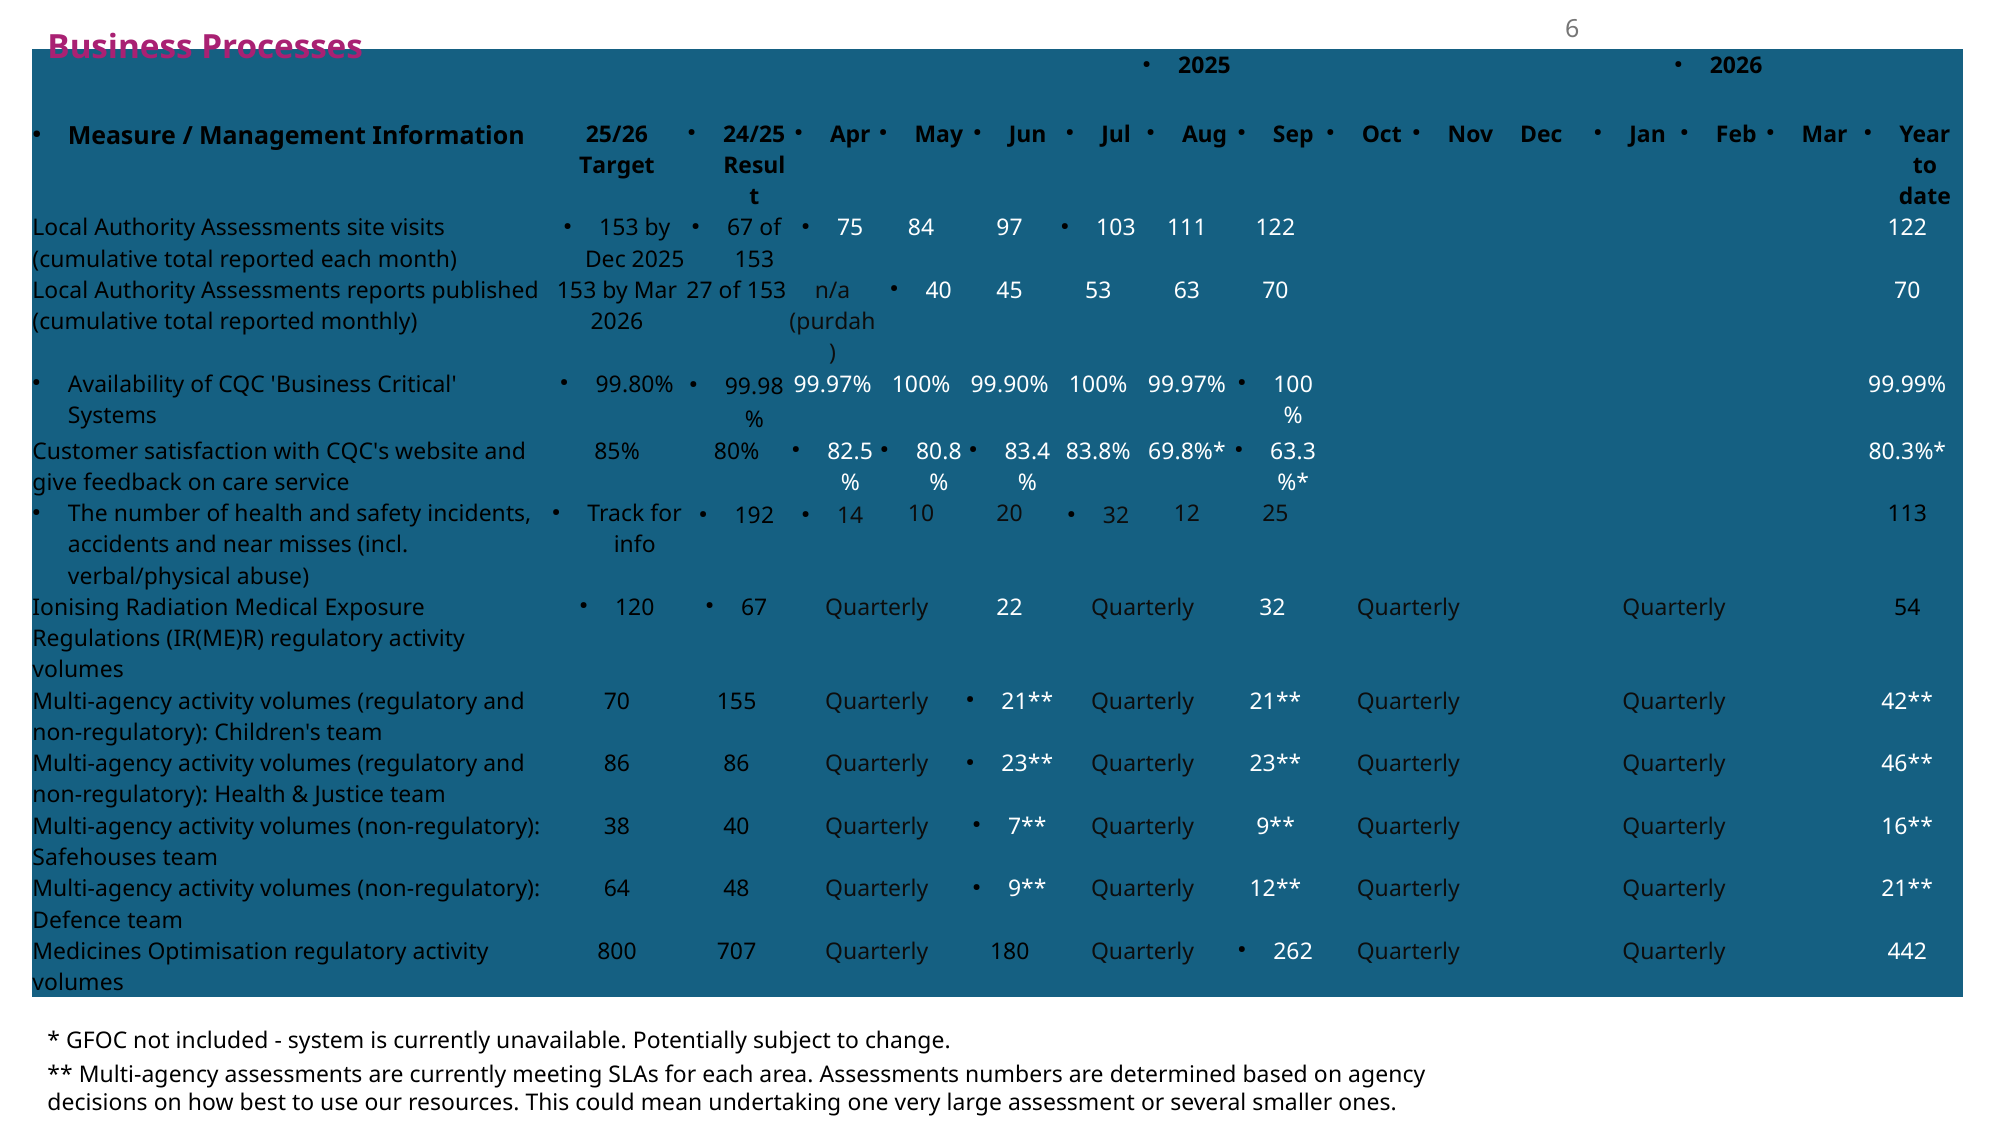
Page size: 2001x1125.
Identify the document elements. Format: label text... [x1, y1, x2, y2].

table_cell 21** [965, 685, 1054, 747]
table_cell 707 [685, 935, 788, 997]
table_cell Availability of CQC 'Business Critical' Systems [32, 368, 549, 435]
table_cell [1763, 368, 1851, 435]
table_cell n/a (purdah) [788, 274, 877, 368]
table_cell [1763, 810, 1851, 872]
table_cell 800 [549, 935, 685, 997]
table_cell 54 [1851, 591, 1963, 685]
table_cell 70 [1231, 274, 1320, 368]
table_cell [1586, 435, 1674, 497]
table_cell Multi-agency activity volumes (non-regulatory): Defence team [32, 872, 549, 935]
table_cell 180 [965, 935, 1054, 997]
table_cell Aug [1143, 118, 1231, 211]
table_cell Quarterly [788, 935, 965, 997]
table_cell [1763, 872, 1851, 935]
table_cell 32 [1054, 497, 1143, 591]
table_cell [1497, 368, 1586, 435]
table_cell [1674, 497, 1763, 591]
table_cell Local Authority Assessments site visits (cumulative total reported each month) [32, 211, 549, 274]
table_cell Oct [1320, 118, 1408, 211]
table_cell [1497, 591, 1586, 685]
table_cell Quarterly [1054, 747, 1231, 810]
table_cell 442 [1851, 935, 1963, 997]
table_cell 45 [965, 274, 1054, 368]
table_cell Quarterly [1054, 591, 1231, 685]
text_box Business Processes [32, 17, 824, 74]
table_cell 25 [1231, 497, 1320, 591]
table_cell 86 [549, 747, 685, 810]
table_cell 25/26 Target [549, 118, 685, 211]
table_cell 99.90% [965, 368, 1054, 435]
table_cell 9** [1231, 810, 1320, 872]
table_cell [1763, 685, 1851, 747]
table_cell [1497, 211, 1586, 274]
table_cell Quarterly [1586, 747, 1763, 810]
table_cell 10 [877, 497, 965, 591]
table_cell Dec [1497, 118, 1586, 211]
table_header [32, 74, 549, 118]
table_cell Year to date [1851, 118, 1963, 211]
table_cell [1763, 591, 1851, 685]
table_cell Quarterly [788, 872, 965, 935]
table_cell 100% [1054, 368, 1143, 435]
table_cell Quarterly [1586, 685, 1763, 747]
table_cell 12 [1143, 497, 1231, 591]
table_cell Jun [965, 118, 1054, 211]
table_cell 97 [965, 211, 1054, 274]
table_header [685, 74, 788, 118]
table_cell Apr [788, 118, 877, 211]
table_cell Quarterly [788, 591, 965, 685]
table_cell 7** [965, 810, 1054, 872]
table_cell 63 [1143, 274, 1231, 368]
table_cell Jan [1586, 118, 1674, 211]
table_cell 70 [1851, 274, 1963, 368]
table_cell [1320, 368, 1408, 435]
table_cell The number of health and safety incidents, accidents and near misses (incl. verbal/physical abuse) [32, 497, 549, 591]
slide_number 6 [1550, 0, 2000, 60]
table_cell May [877, 118, 965, 211]
table_cell [1497, 274, 1586, 368]
table_cell Mar [1763, 118, 1851, 211]
table_cell 192 [685, 497, 788, 591]
table_cell 67 of 153 [685, 211, 788, 274]
table_cell 99.97% [1143, 368, 1231, 435]
table_cell 38 [549, 810, 685, 872]
table_cell [1408, 274, 1497, 368]
table_cell [1674, 211, 1763, 274]
table_cell [1497, 935, 1586, 997]
table_cell Quarterly [1586, 591, 1763, 685]
table_cell Quarterly [1320, 810, 1497, 872]
table_cell 80% [685, 435, 788, 497]
table_cell 84 [877, 211, 965, 274]
table_cell [1586, 368, 1674, 435]
table_cell [1408, 435, 1497, 497]
table_cell Quarterly [1320, 747, 1497, 810]
table_cell [1497, 685, 1586, 747]
table_cell Jul [1054, 118, 1143, 211]
table_cell [1586, 211, 1674, 274]
table_cell 14 [788, 497, 877, 591]
table_cell 23** [965, 747, 1054, 810]
table_cell 100% [1231, 368, 1320, 435]
table_cell [1674, 435, 1763, 497]
table_cell Quarterly [788, 747, 965, 810]
table_cell Local Authority Assessments reports published (cumulative total reported monthly) [32, 274, 549, 368]
table_cell 23** [1231, 747, 1320, 810]
table_cell 155 [685, 685, 788, 747]
table_cell 16** [1851, 810, 1963, 872]
table_cell [1408, 497, 1497, 591]
table_cell 99.97% [788, 368, 877, 435]
table_cell 99.80% [549, 368, 685, 435]
table_cell 120 [549, 591, 685, 685]
table_cell 153 by Dec 2025 [549, 211, 685, 274]
table_cell Ionising Radiation Medical Exposure Regulations (IR(ME)R) regulatory activity volumes [32, 591, 549, 685]
table_cell [1674, 274, 1763, 368]
table_cell Quarterly [1054, 872, 1231, 935]
table_cell [1497, 747, 1586, 810]
table_cell 20 [965, 497, 1054, 591]
table_cell 40 [685, 810, 788, 872]
table_cell 32 [1231, 591, 1320, 685]
table_cell [1320, 274, 1408, 368]
table_cell 103 [1054, 211, 1143, 274]
table_cell 262 [1231, 935, 1320, 997]
table_cell Quarterly [1586, 810, 1763, 872]
table_cell Nov [1408, 118, 1497, 211]
table_cell Quarterly [1054, 685, 1231, 747]
table_cell [1763, 747, 1851, 810]
table_cell Quarterly [1054, 810, 1231, 872]
table_cell [1497, 435, 1586, 497]
table_cell 21** [1851, 872, 1963, 935]
table_cell [1586, 274, 1674, 368]
table_cell Medicines Optimisation regulatory activity volumes [32, 935, 549, 997]
table_cell 64 [549, 872, 685, 935]
table_cell 85% [549, 435, 685, 497]
table_cell [1763, 497, 1851, 591]
table_header 2025 [788, 49, 1586, 118]
table_cell 21** [1231, 685, 1320, 747]
table_cell Quarterly [788, 810, 965, 872]
table_cell [1763, 211, 1851, 274]
table_cell 42** [1851, 685, 1963, 747]
table_cell Feb [1674, 118, 1763, 211]
table_cell [1320, 211, 1408, 274]
table_cell 67 [685, 591, 788, 685]
table_cell 48 [685, 872, 788, 935]
table_header [1851, 60, 1963, 118]
table_cell [1497, 810, 1586, 872]
table_cell 53 [1054, 274, 1143, 368]
table_cell Multi-agency activity volumes (regulatory and non-regulatory): Children's team [32, 685, 549, 747]
table_cell Quarterly [1586, 935, 1763, 997]
table_cell [1674, 368, 1763, 435]
table_cell 122 [1851, 211, 1963, 274]
table_cell 70 [549, 685, 685, 747]
table_cell [1497, 872, 1586, 935]
table_cell 111 [1143, 211, 1231, 274]
table_cell 9** [965, 872, 1054, 935]
table_cell 12** [1231, 872, 1320, 935]
table_header 2026 [1586, 60, 1851, 118]
table_cell Quarterly [1320, 591, 1497, 685]
table_cell 22 [965, 591, 1054, 685]
table_cell Customer satisfaction with CQC's website and give feedback on care service [32, 435, 549, 497]
table_cell 83.4% [965, 435, 1054, 497]
table_cell 99.99% [1851, 368, 1963, 435]
table_cell [1320, 435, 1408, 497]
table_cell 82.5% [788, 435, 877, 497]
table_cell 69.8%* [1143, 435, 1231, 497]
table_cell [1763, 935, 1851, 997]
table_cell [1586, 497, 1674, 591]
table_cell 75 [788, 211, 877, 274]
table_cell Measure / Management Information [32, 118, 549, 211]
table_cell [1497, 497, 1586, 591]
table_cell 63.3%* [1231, 435, 1320, 497]
table_cell 46** [1851, 747, 1963, 810]
table_cell 100% [877, 368, 965, 435]
table_cell Quarterly [1320, 935, 1497, 997]
text_box * GFOC not included - system is currently unavailable. Potentially subject to change. ** Multi-agency assessments are currently meeting SLAs for each area. Assessments numbers are determined based on agency decisions on how best to use our resources. This could mean undertaking one very large assessment or several smaller ones. [32, 1018, 1508, 1124]
table_cell 99.98% [685, 368, 788, 435]
table_cell 86 [685, 747, 788, 810]
table_cell Quarterly [1586, 872, 1763, 935]
table_cell 113 [1851, 497, 1963, 591]
table_cell 122 [1231, 211, 1320, 274]
table_cell [1408, 368, 1497, 435]
table_cell 24/25 Result [685, 118, 788, 211]
table_cell Track for info [549, 497, 685, 591]
table_cell [1763, 435, 1851, 497]
table_cell 153 by Mar 2026 [549, 274, 685, 368]
table_cell [1320, 497, 1408, 591]
table_cell Quarterly [1054, 935, 1231, 997]
table_cell 83.8% [1054, 435, 1143, 497]
table_cell Multi-agency activity volumes (non-regulatory): Safehouses team [32, 810, 549, 872]
table_cell Quarterly [1320, 685, 1497, 747]
table_header [549, 74, 685, 118]
table_cell 80.3%* [1851, 435, 1963, 497]
table_cell Quarterly [788, 685, 965, 747]
table_cell [1763, 274, 1851, 368]
table_cell Multi-agency activity volumes (regulatory and non-regulatory): Health & Justice team [32, 747, 549, 810]
table_cell 27 of 153 [685, 274, 788, 368]
table_cell 80.8% [877, 435, 965, 497]
table_cell Sep [1231, 118, 1320, 211]
table_cell [1408, 211, 1497, 274]
table_cell Quarterly [1320, 872, 1497, 935]
table_cell 40 [877, 274, 965, 368]
